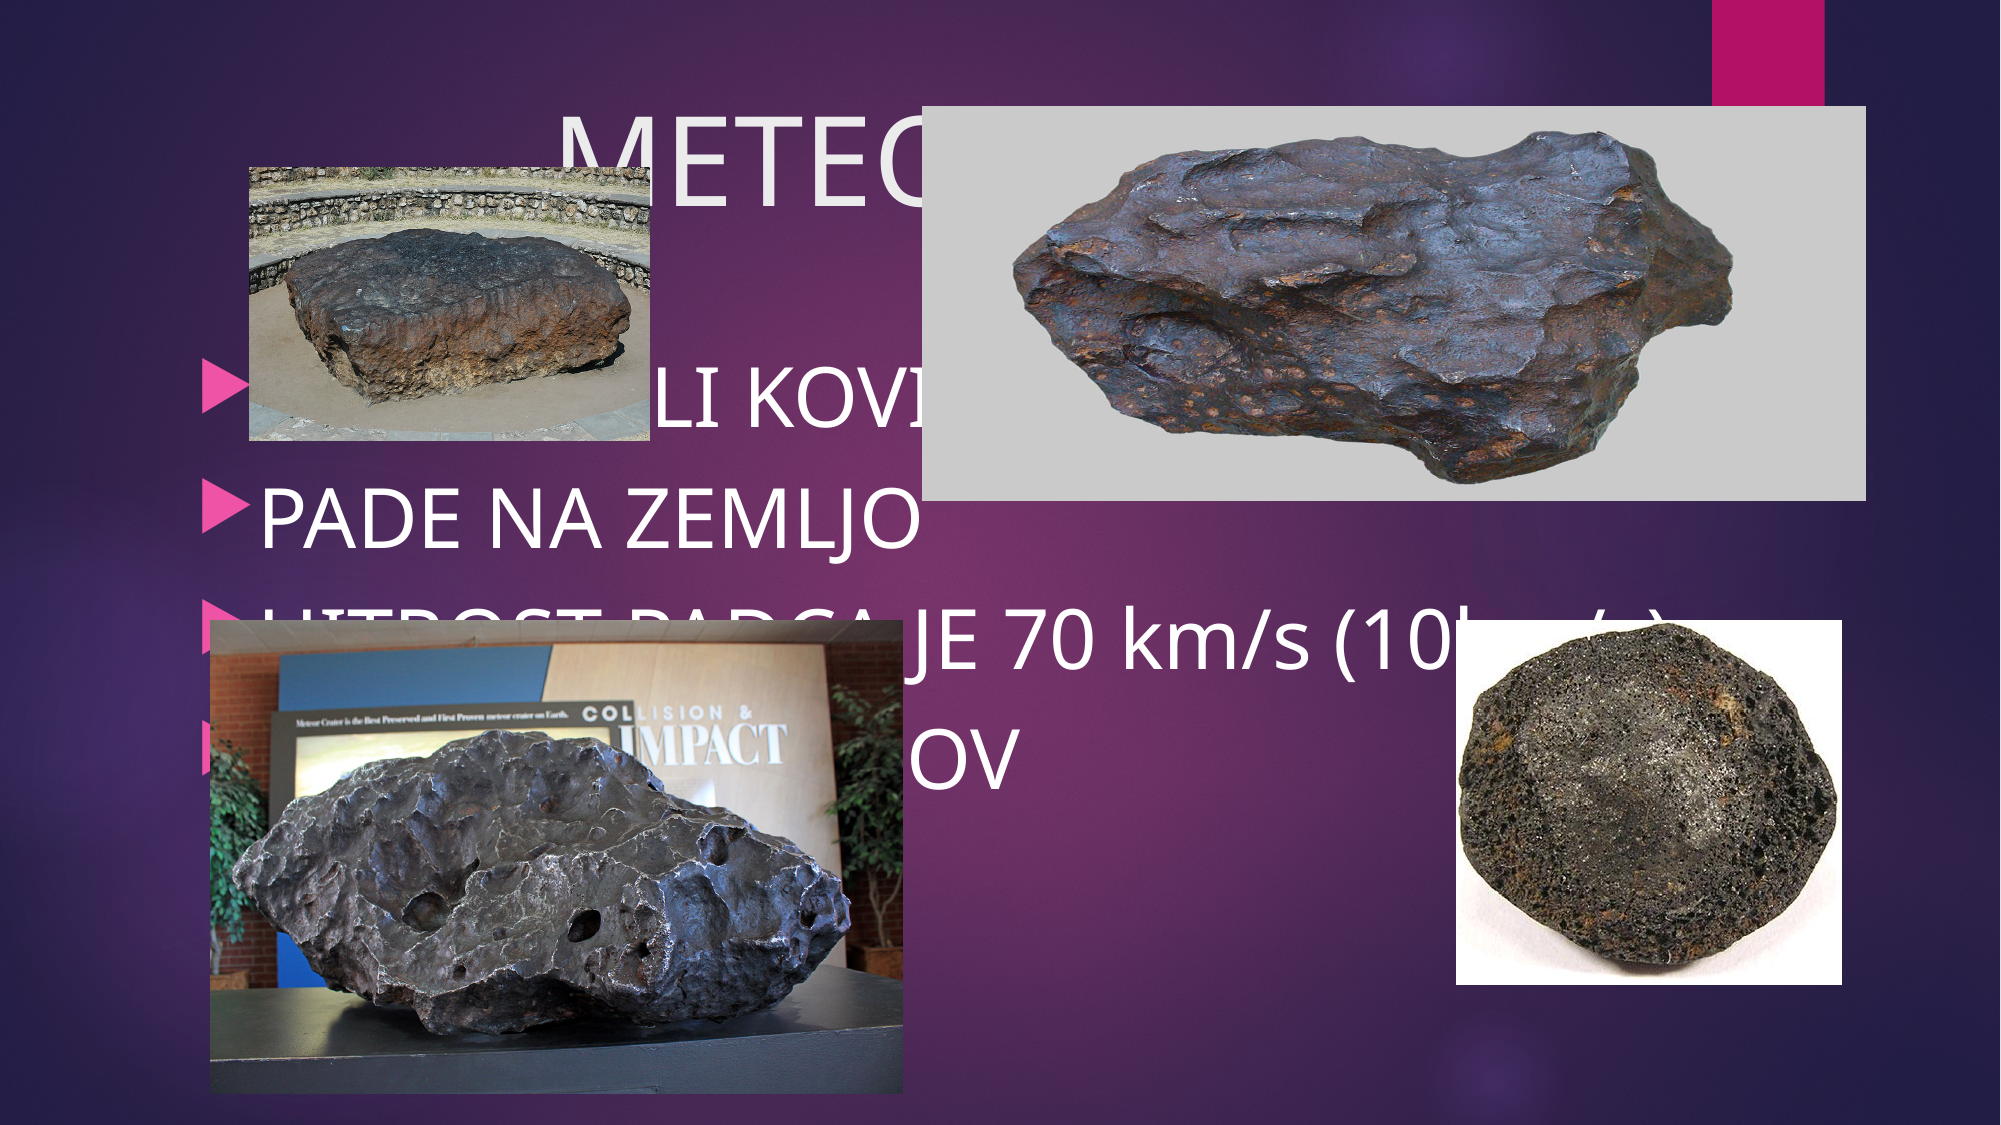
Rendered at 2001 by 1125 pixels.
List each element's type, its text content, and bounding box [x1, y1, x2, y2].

list KAMNIT ALI KOVINSKI DEL PADE NA ZEMLJO HITROST PADCA JE 70 km/s (10km/s) DELCI ASTEROIDOV [181, 336, 1719, 1025]
picture [0, 0, 2001, 1125]
title METEORITI [106, 74, 1649, 304]
